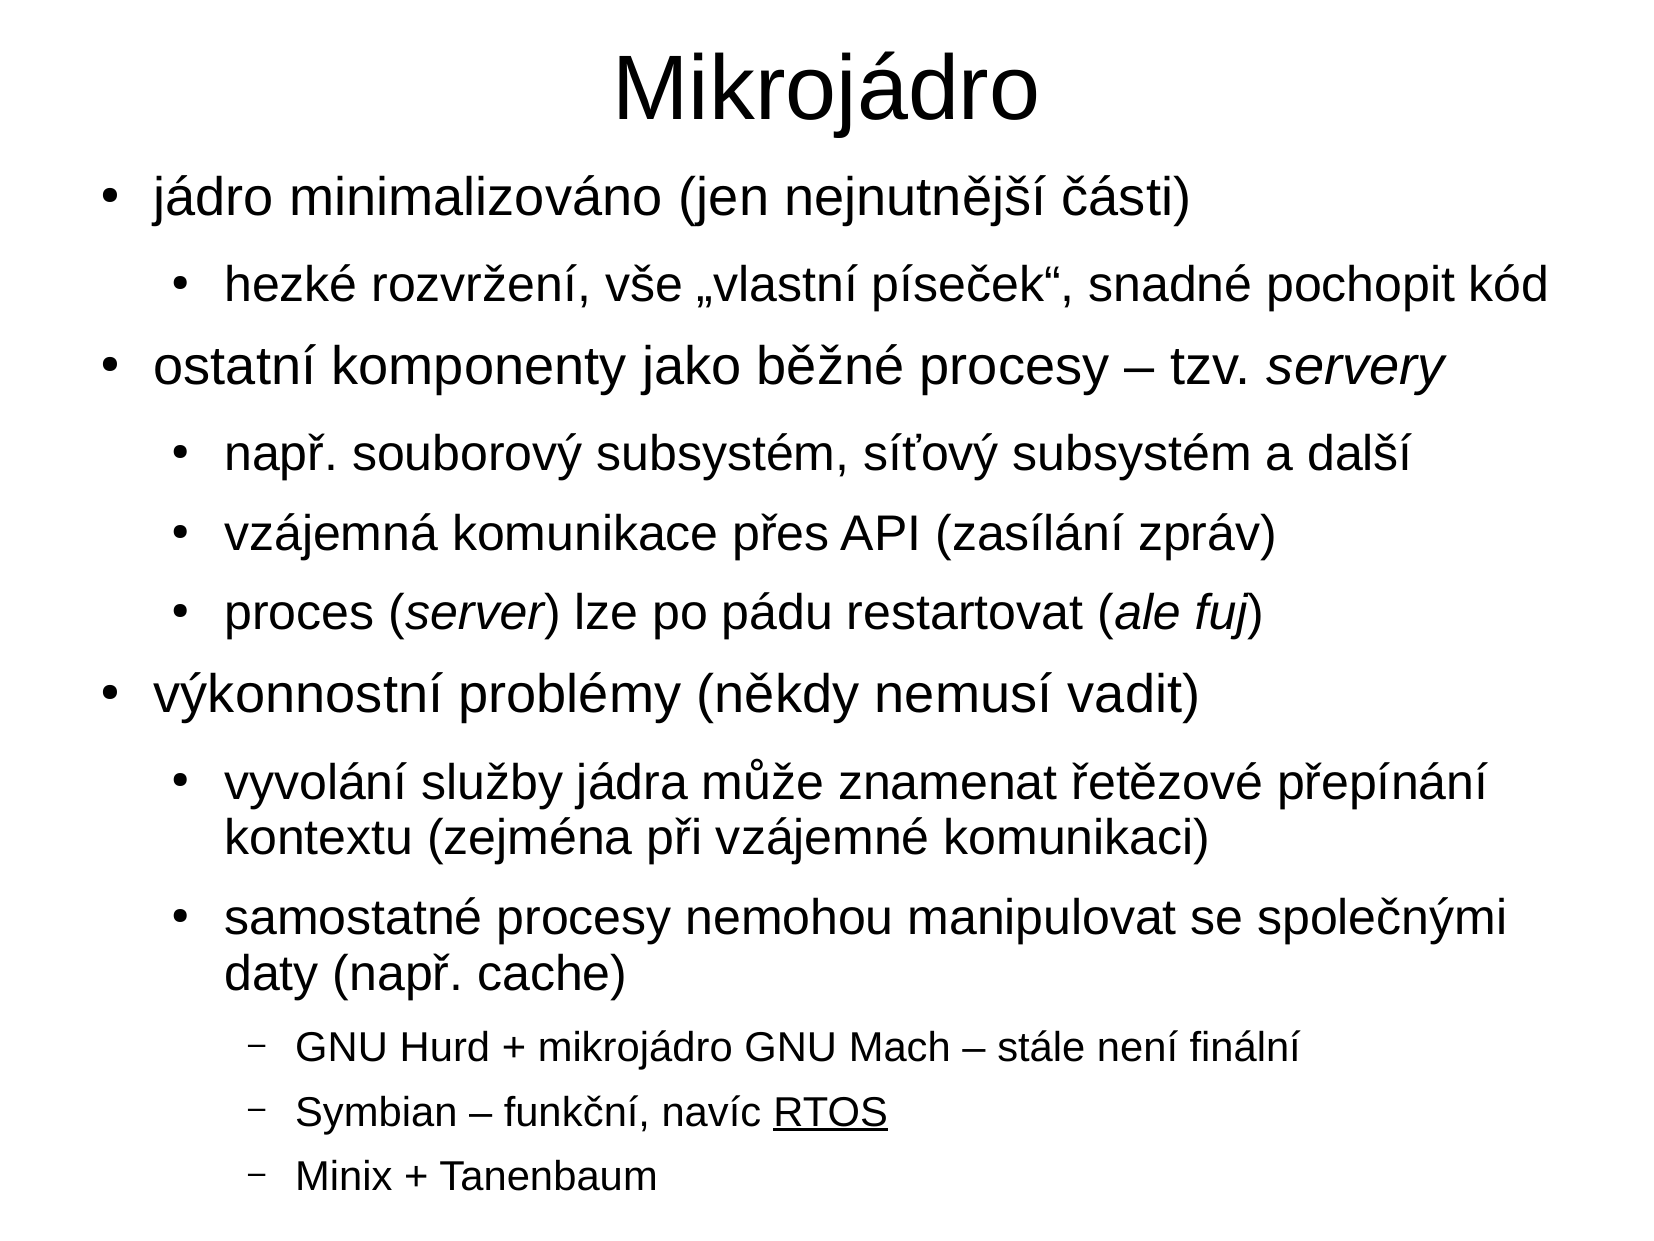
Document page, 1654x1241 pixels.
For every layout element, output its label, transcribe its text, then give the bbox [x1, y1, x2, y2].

title Mikrojádro [82, 0, 1571, 166]
list jádro minimalizováno (jen nejnutnější části) hezké rozvržení, vše „vlastní píseček“, snadné pochopit kód ostatní komponenty jako běžné procesy – tzv. servery např. souborový subsystém, síťový subsystém a další vzájemná komunikace přes API (zasílání zpráv) proces (server) lze po pádu restartovat (ale fuj) výkonnostní problémy (někdy nemusí vadit) vyvolání služby jádra může znamenat řetězové přepínání kontextu (zejména při vzájemné komunikaci) samostatné procesy nemohou manipulovat se společnými daty (např. cache) GNU Hurd + mikrojádro GNU Mach – stále není finální Symbian – funkční, navíc RTOS Minix + Tanenbaum [82, 166, 1571, 1199]
